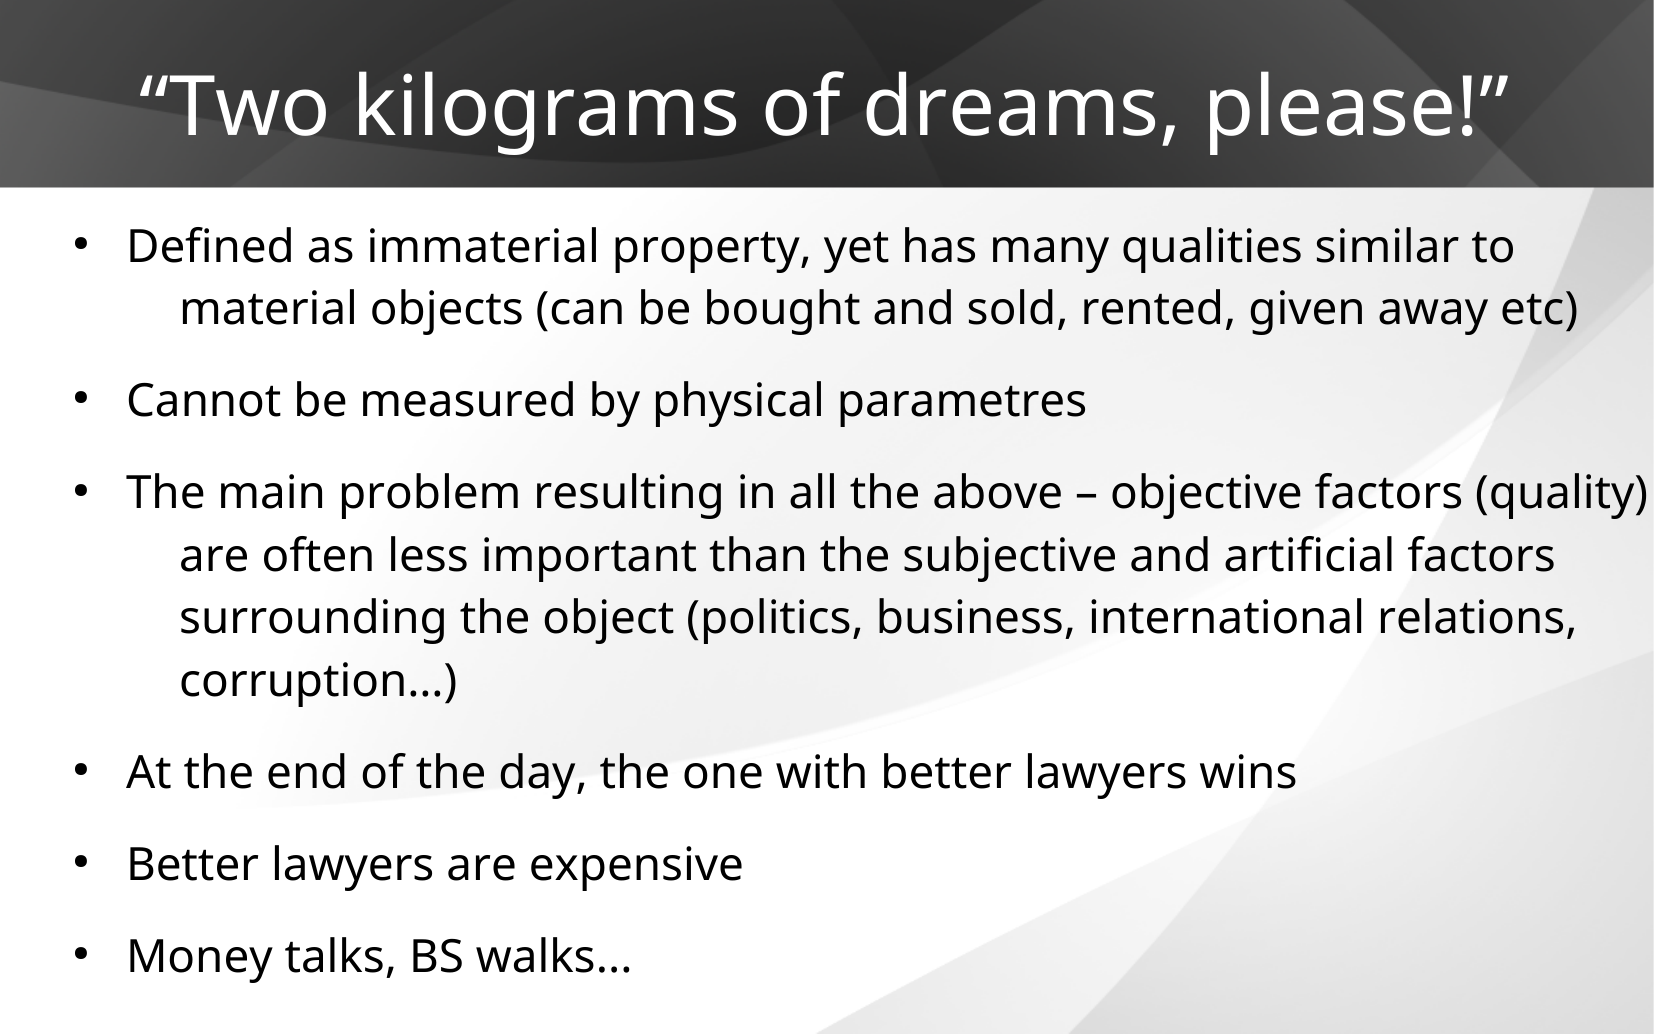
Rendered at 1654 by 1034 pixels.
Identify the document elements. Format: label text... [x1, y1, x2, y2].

list Defined as immaterial property, yet has many qualities similar to material objects (can be bought and sold, rented, given away etc) Cannot be measured by physical parametres The main problem resulting in all the above – objective factors (quality) are often less important than the subjective and artificial factors surrounding the object (politics, business, international relations, corruption…) At the end of the day, the one with better lawyers wins Better lawyers are expensive Money talks, BS walks... [37, 213, 1651, 987]
picture [0, 0, 1654, 1034]
title “Two kilograms of dreams, please!” [37, 0, 1613, 208]
